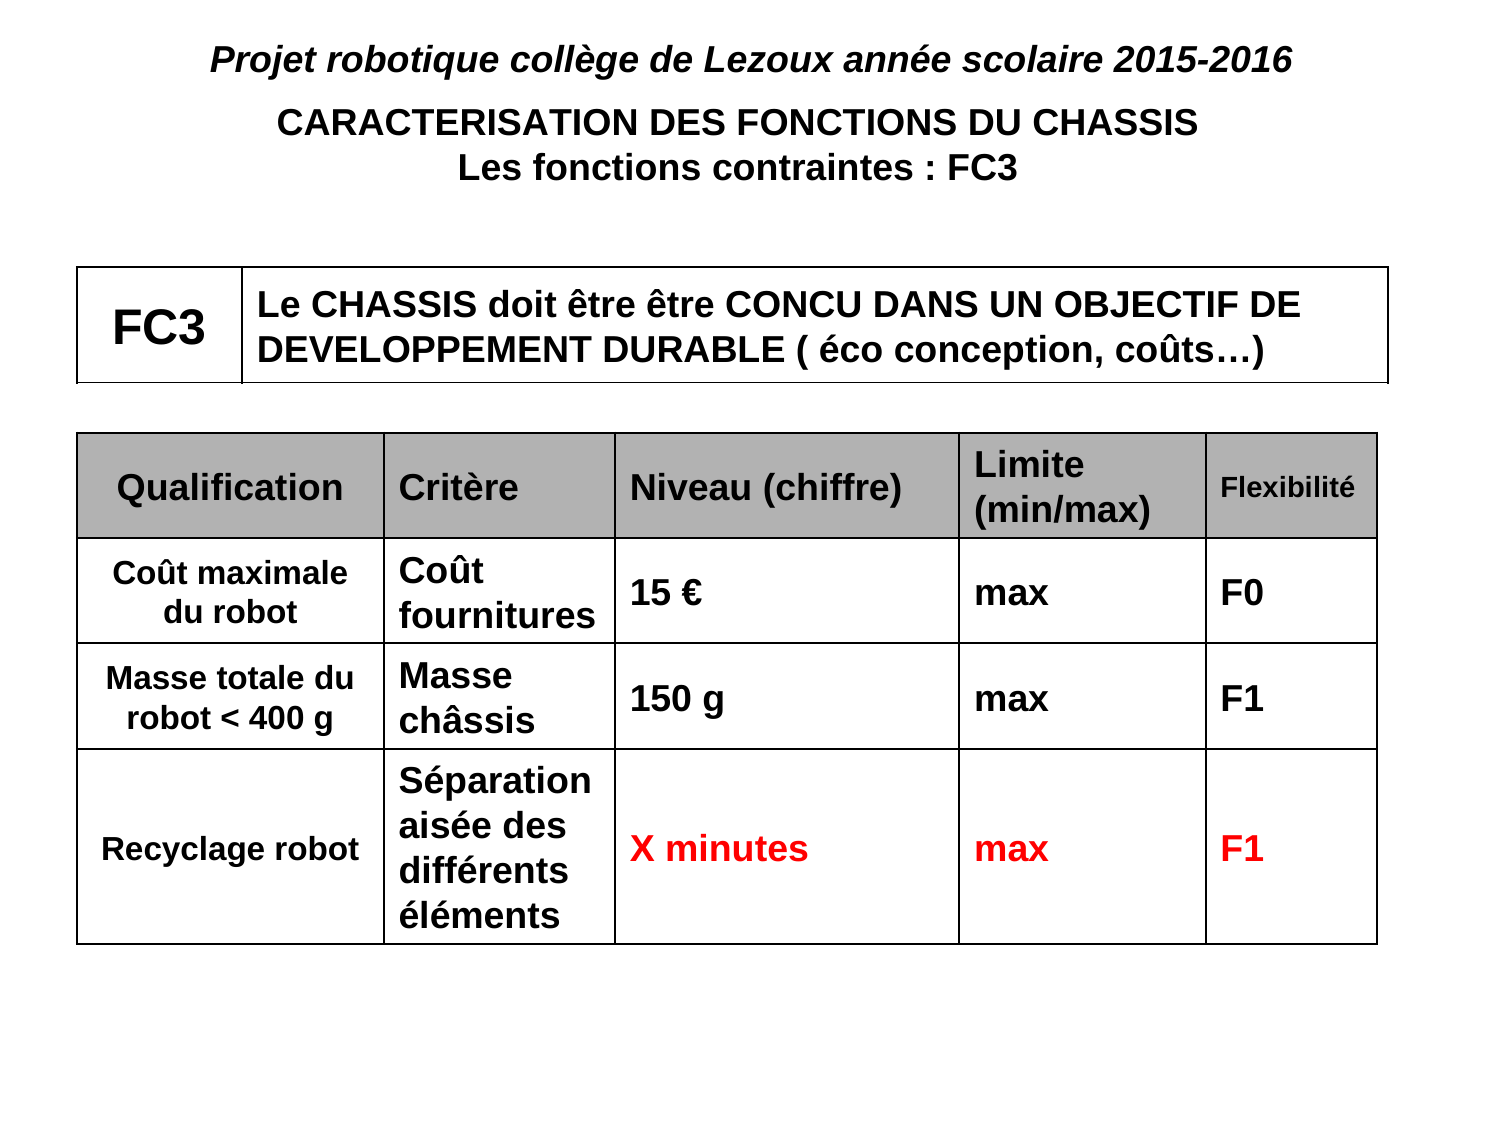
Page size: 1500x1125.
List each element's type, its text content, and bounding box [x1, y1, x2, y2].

table_cell Masse totale du robot < 400 g [78, 644, 383, 748]
table_cell Recyclage robot [78, 750, 383, 943]
table_header Flexibilité [1207, 434, 1376, 537]
table_cell max [960, 750, 1205, 943]
title CARACTERISATION DES FONCTIONS DU CHASSIS Les fonctions contraintes : FC3 [100, 90, 1376, 197]
table_cell F1 [1207, 644, 1376, 748]
table_cell F1 [1207, 750, 1376, 943]
table_header Critère [385, 434, 614, 537]
table_header Le CHASSIS doit être être CONCU DANS UN OBJECTIF DE DEVELOPPEMENT DURABLE ( éco conception, coûts…) [243, 268, 1387, 382]
table_cell 15 € [616, 539, 958, 642]
table_cell Masse châssis [385, 644, 614, 748]
table_header Qualification [78, 434, 383, 537]
table_header Niveau (chiffre) [616, 434, 958, 537]
table_cell Séparation aisée des différents éléments [385, 750, 614, 943]
text_box Projet robotique collège de Lezoux année scolaire 2015-2016 [162, 24, 1341, 90]
table_cell Coût maximale du robot [78, 539, 383, 642]
table_cell max [960, 644, 1205, 748]
table_cell max [960, 539, 1205, 642]
table_header Limite (min/max) [960, 434, 1205, 537]
table_cell F0 [1207, 539, 1376, 642]
table_cell Coût fournitures [385, 539, 614, 642]
table_cell X minutes [616, 750, 958, 943]
table_cell 150 g [616, 644, 958, 748]
table_header FC3 [78, 268, 241, 382]
